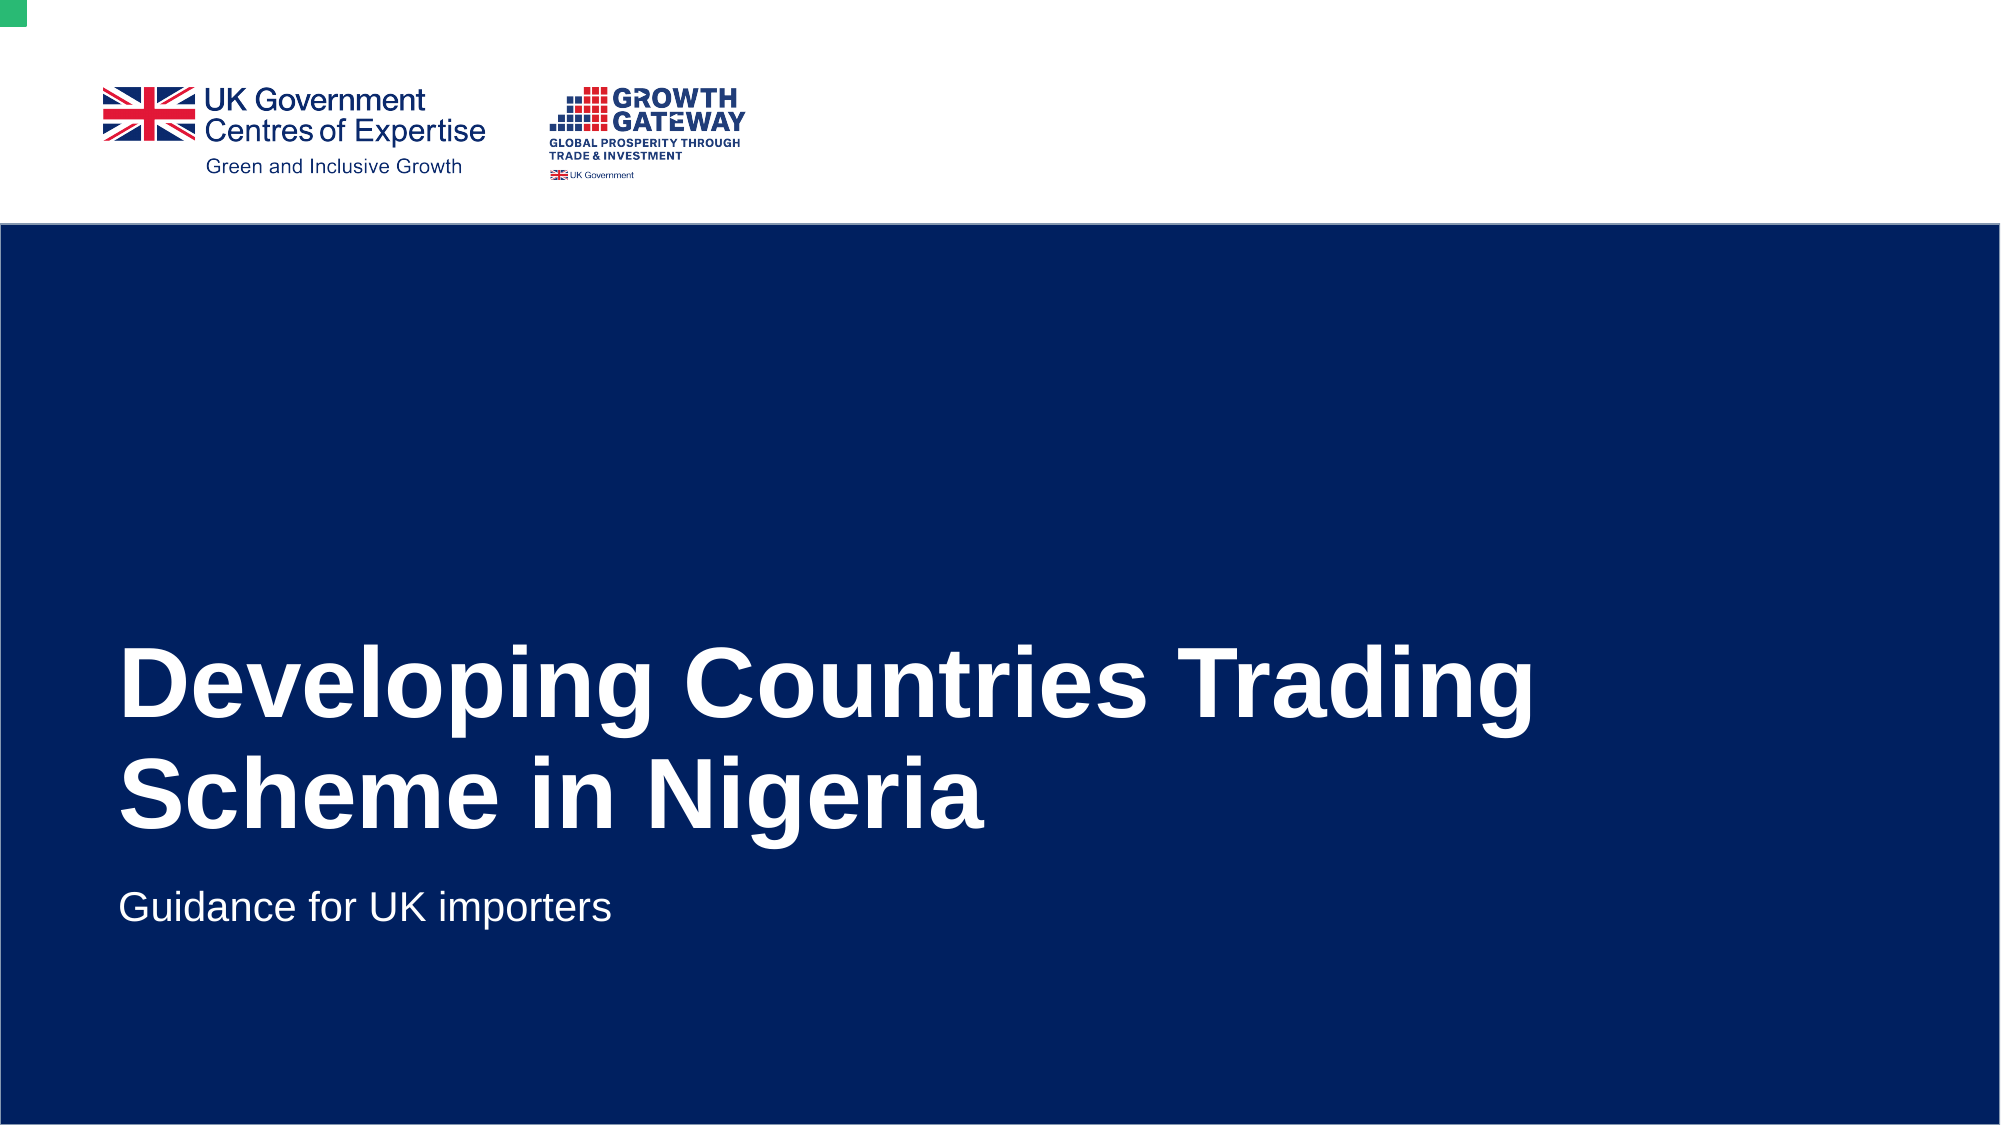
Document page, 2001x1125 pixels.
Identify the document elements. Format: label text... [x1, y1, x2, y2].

title Developing Countries Trading Scheme in Nigeria [103, 611, 1897, 868]
subtitle Guidance for UK importers [103, 868, 1105, 934]
